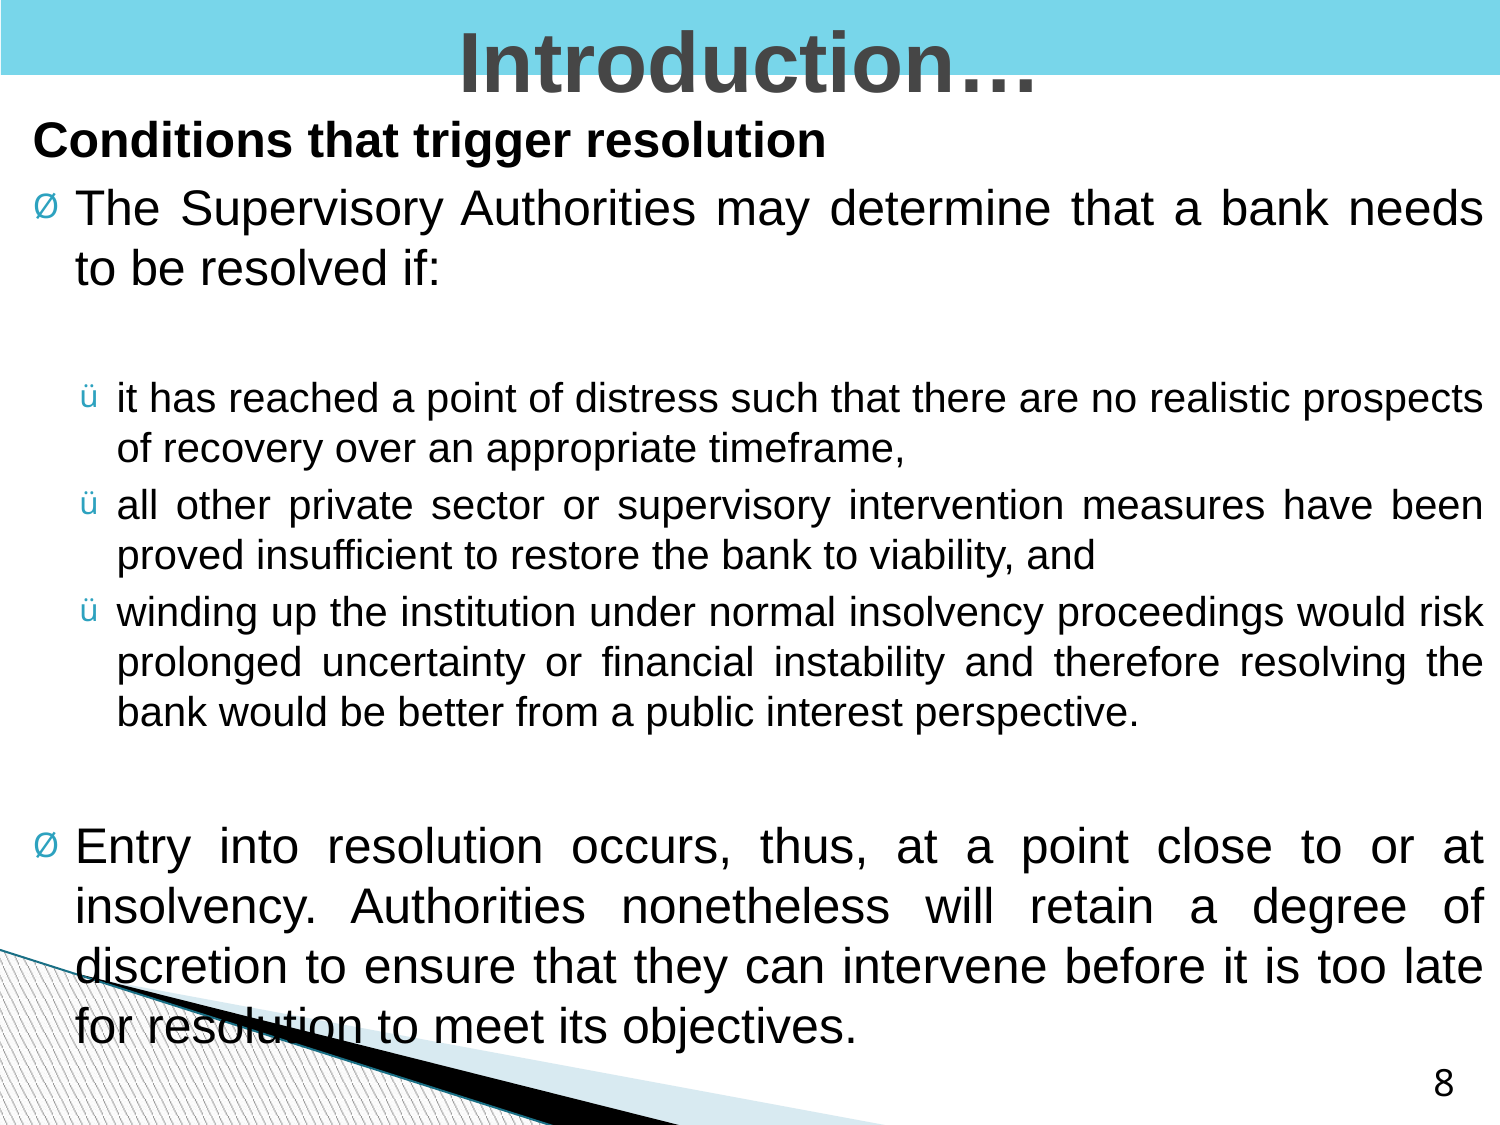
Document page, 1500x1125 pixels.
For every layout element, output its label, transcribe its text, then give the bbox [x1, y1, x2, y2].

slide_number <numéro> [1418, 1051, 1479, 1112]
list Conditions that trigger resolution The Supervisory Authorities may determine that a bank needs to be resolved if: it has reached a point of distress such that there are no realistic prospects of recovery over an appropriate timeframe, all other private sector or supervisory intervention measures have been proved insufficient to restore the bank to viability, and winding up the institution under normal insolvency proceedings would risk prolonged uncertainty or financial instability and therefore resolving the bank would be better from a public interest perspective. Entry into resolution occurs, thus, at a point close to or at insolvency. Authorities nonetheless will retain a degree of discretion to ensure that they can intervene before it is too late for resolution to meet its objectives. [0, 99, 1500, 1125]
title Introduction… [0, 0, 1500, 75]
